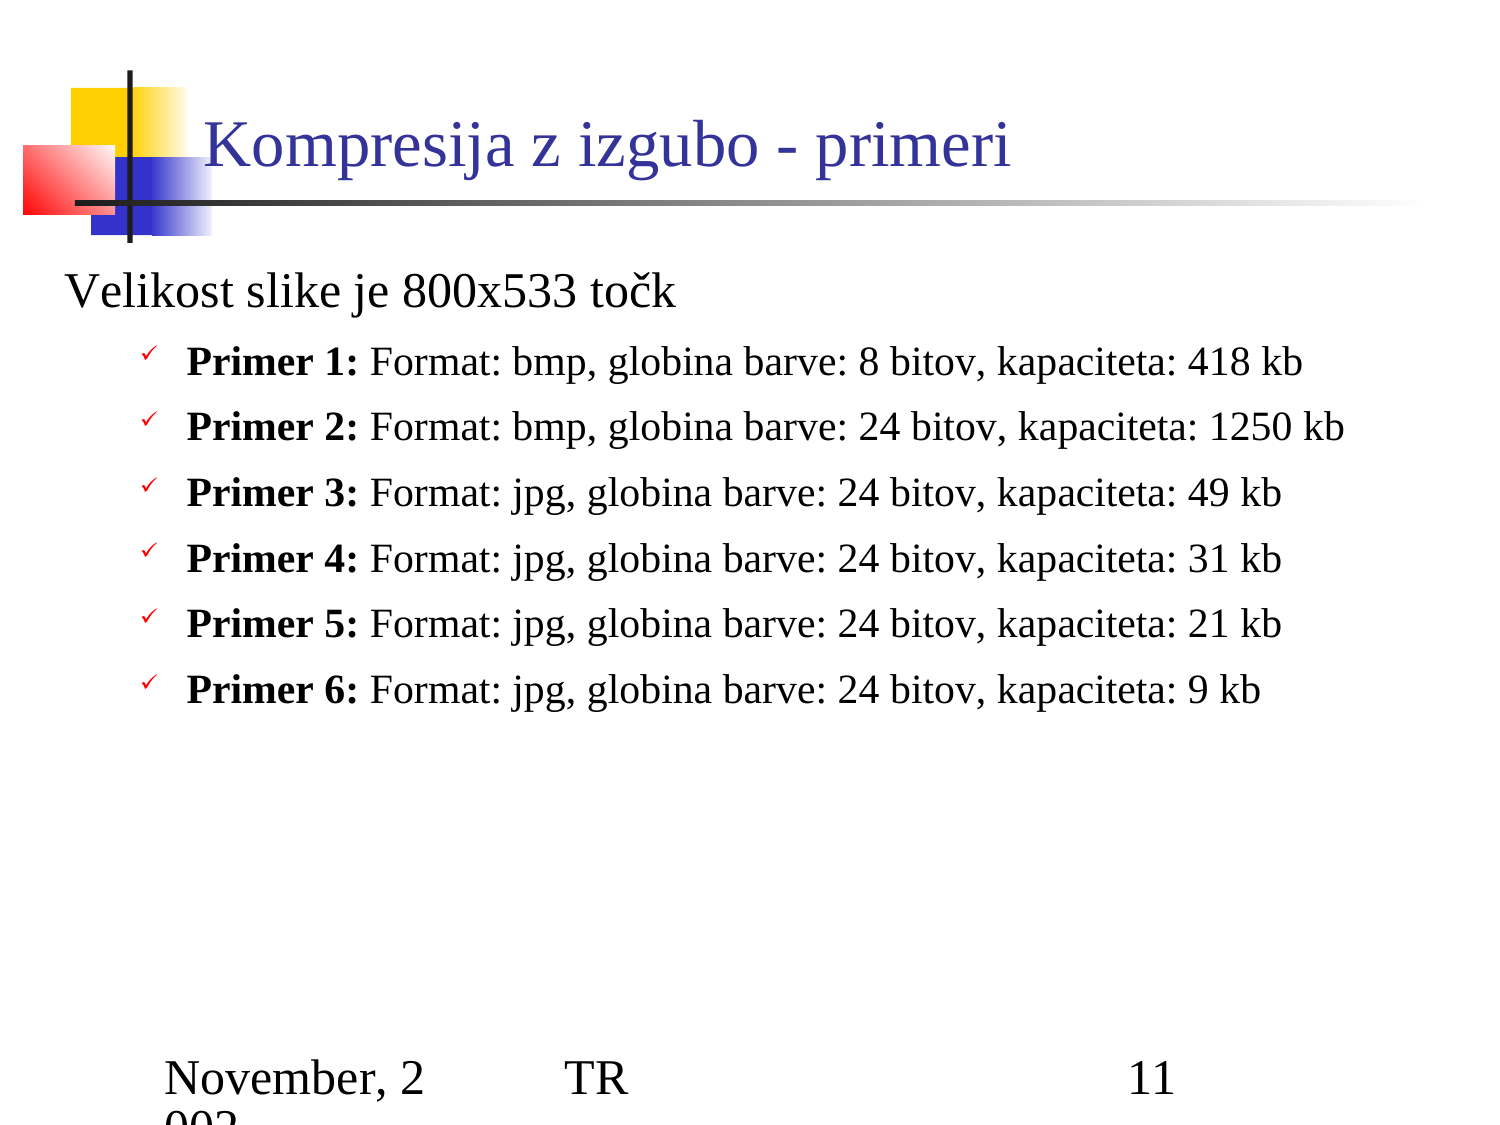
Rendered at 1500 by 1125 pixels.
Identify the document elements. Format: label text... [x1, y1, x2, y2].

title Kompresija z izgubo - primeri [188, 92, 1468, 188]
list Velikost slike je 800x533 točk Primer 1: Format: bmp, globina barve: 8 bitov, kapaciteta: 418 kb Primer 2: Format: bmp, globina barve: 24 bitov, kapaciteta: 1250 kb Primer 3: Format: jpg, globina barve: 24 bitov, kapaciteta: 49 kb Primer 4: Format: jpg, globina barve: 24 bitov, kapaciteta: 31 kb Primer 5: Format: jpg, globina barve: 24 bitov, kapaciteta: 21 kb Primer 6: Format: jpg, globina barve: 24 bitov, kapaciteta: 9 kb [50, 249, 1469, 1007]
